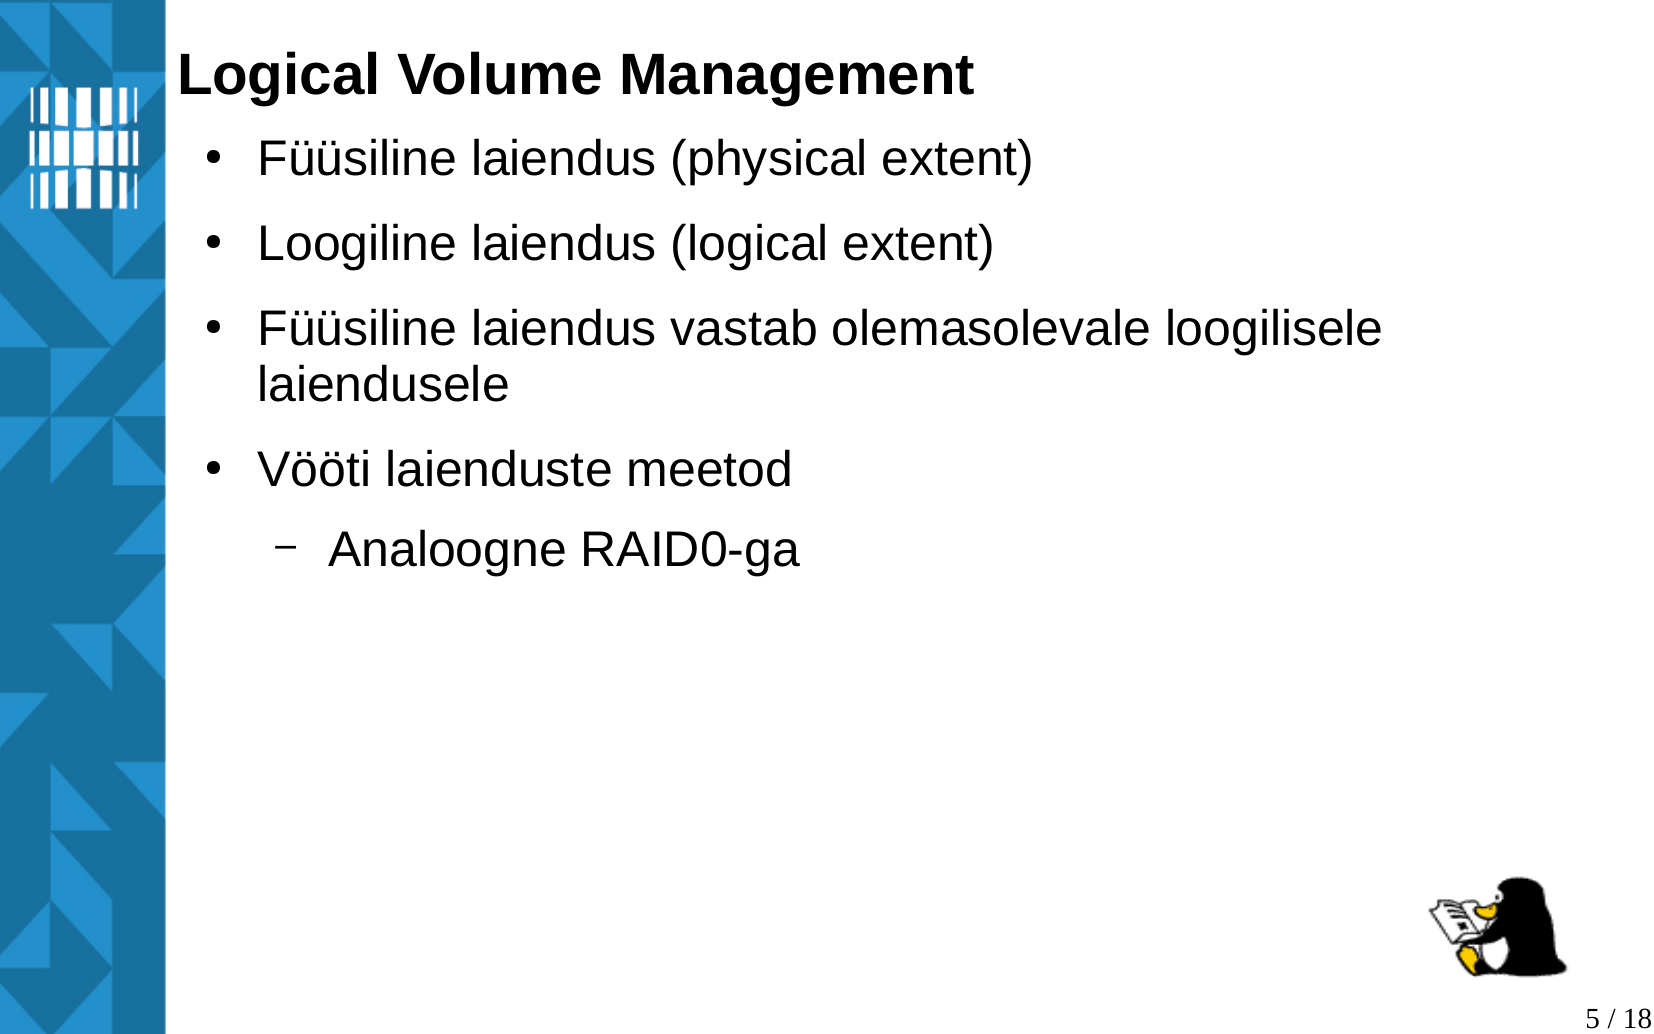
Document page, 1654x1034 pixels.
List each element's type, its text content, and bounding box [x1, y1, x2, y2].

list Füüsiline laiendus (physical extent) Loogiline laiendus (logical extent) Füüsiline laiendus vastab olemasolevale loogilisele laiendusele Vööti laienduste meetod Analoogne RAID0-ga [186, 129, 1465, 815]
title Logical Volume Management [177, 22, 1571, 126]
picture [1417, 846, 1583, 985]
